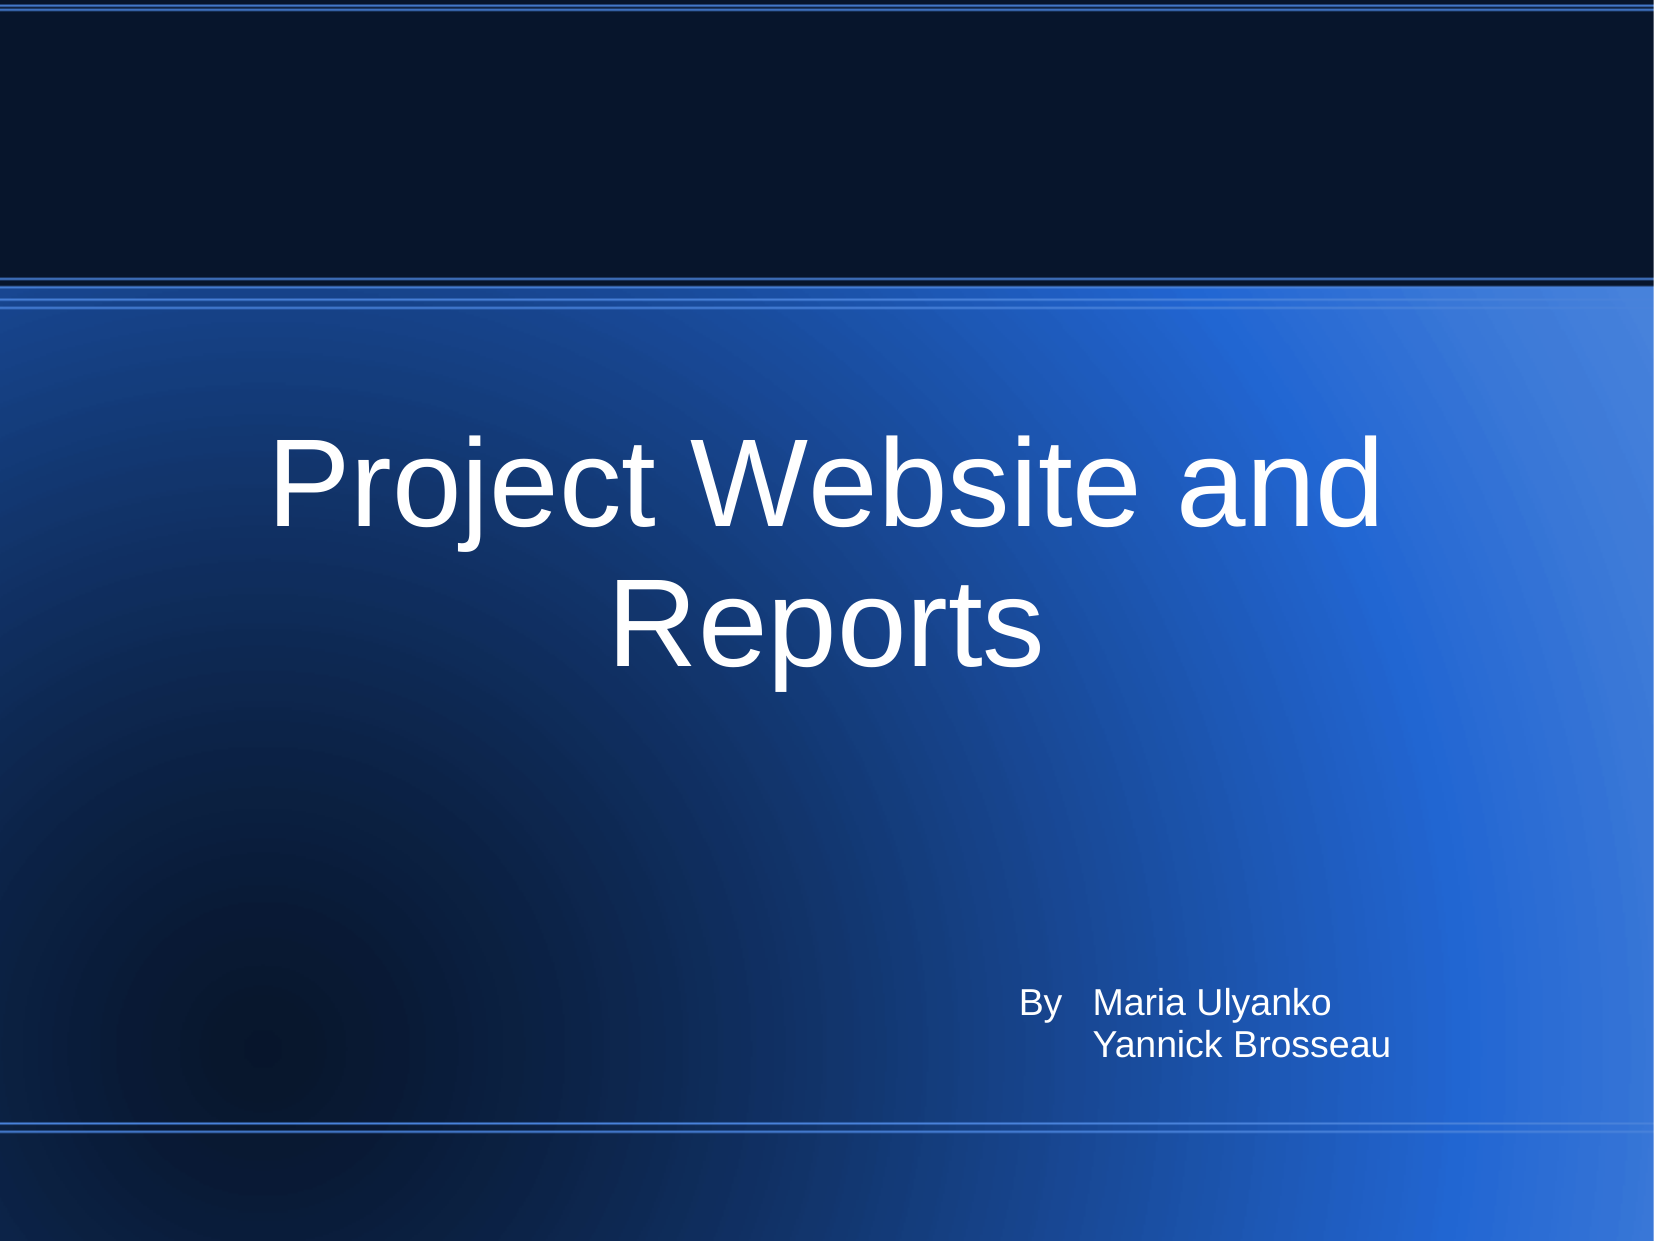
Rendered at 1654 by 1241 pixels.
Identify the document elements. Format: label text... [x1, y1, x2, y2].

picture [0, 0, 1654, 1241]
subtitle Project Website and Reports [82, 49, 1571, 1058]
text_box By Maria Ulyanko Yannick Brosseau [1003, 974, 1506, 1074]
